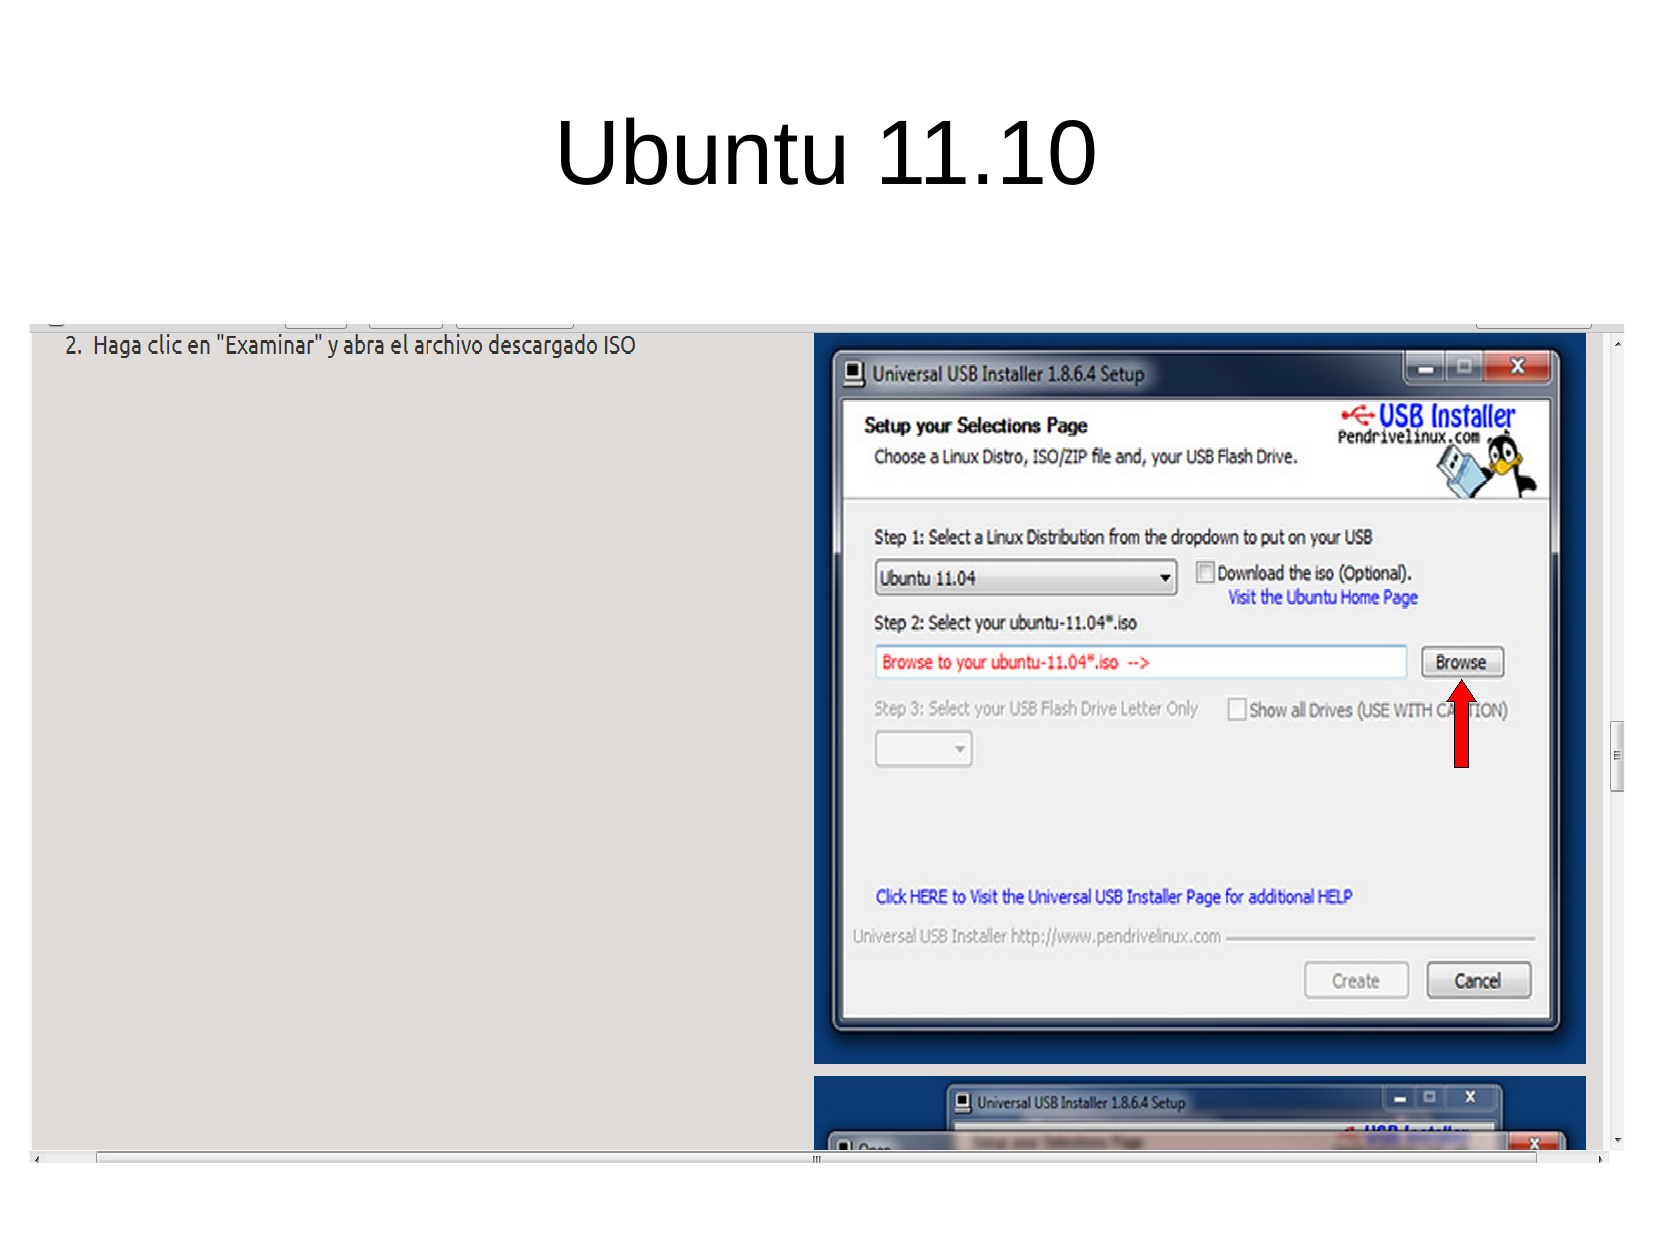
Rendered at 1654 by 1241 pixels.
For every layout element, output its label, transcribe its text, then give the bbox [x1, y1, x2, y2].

picture [29, 324, 1625, 1163]
title Ubuntu 11.10 [82, 49, 1571, 257]
text_box [1446, 679, 1477, 768]
